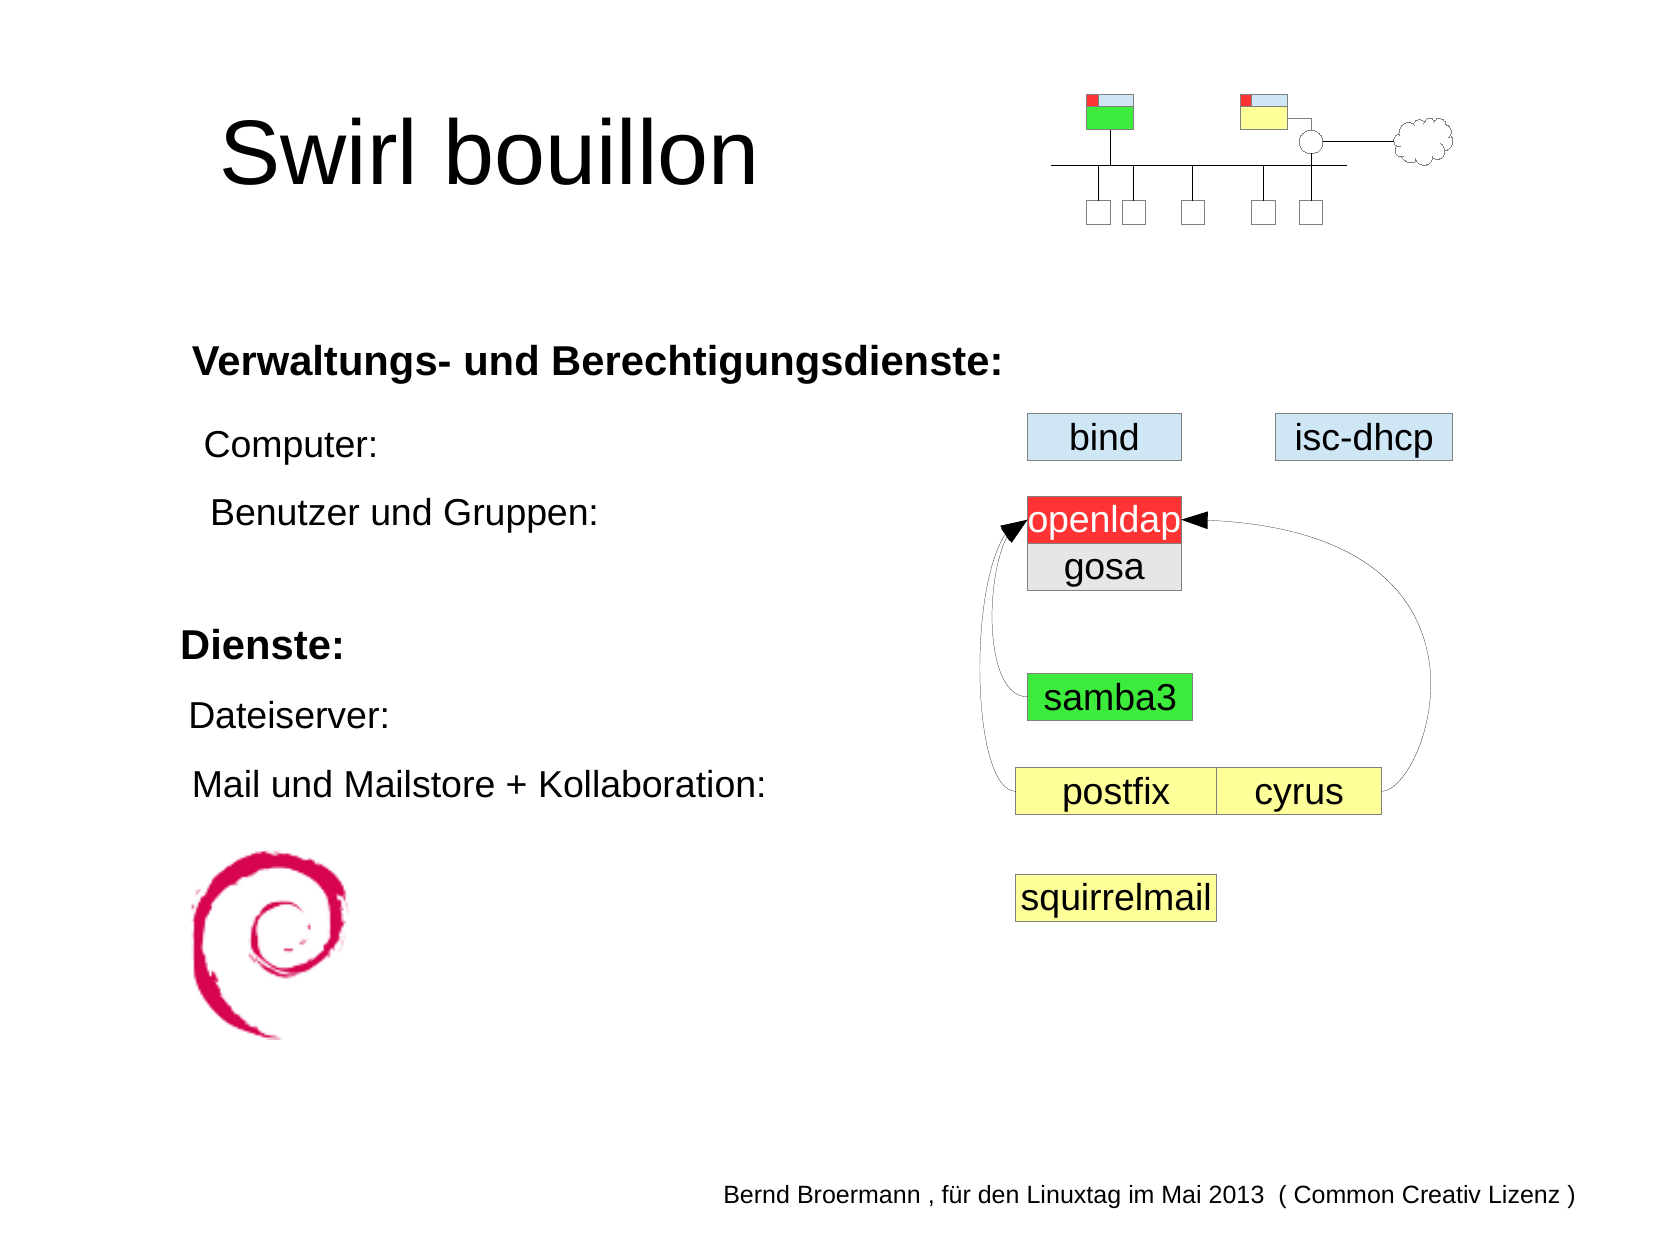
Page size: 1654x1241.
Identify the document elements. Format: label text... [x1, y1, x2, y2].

text_box isc-dhcp [1275, 413, 1453, 461]
picture [188, 850, 355, 1040]
text_box Mail und Mailstore + Kollaboration: [177, 755, 782, 813]
title Swirl bouillon [82, 49, 898, 257]
text_box [1251, 200, 1276, 225]
text_box [1240, 94, 1288, 130]
text_box [1181, 200, 1205, 225]
text_box Verwaltungs- und Berechtigungsdienste: [177, 330, 1020, 393]
text_box openldap [1027, 496, 1182, 543]
text_box Bernd Broermann , für den Linuxtag im Mai 2013 ( Common Creativ Lizenz ) [708, 1173, 1630, 1217]
text_box postfix [1015, 767, 1217, 815]
text_box Dienste: [165, 614, 361, 676]
text_box [1086, 94, 1134, 130]
text_box Benutzer und Gruppen: [195, 484, 615, 542]
text_box bind [1027, 413, 1182, 461]
text_box [1299, 129, 1323, 154]
text_box [1393, 118, 1453, 166]
text_box Computer: [188, 415, 394, 473]
text_box cyrus [1217, 767, 1382, 815]
text_box samba3 [1027, 673, 1193, 721]
text_box [1122, 200, 1146, 225]
text_box Dateiserver: [173, 687, 405, 745]
text_box gosa [1027, 543, 1182, 591]
text_box [1086, 200, 1111, 225]
text_box squirrelmail [1015, 874, 1217, 922]
text_box [1299, 200, 1323, 225]
